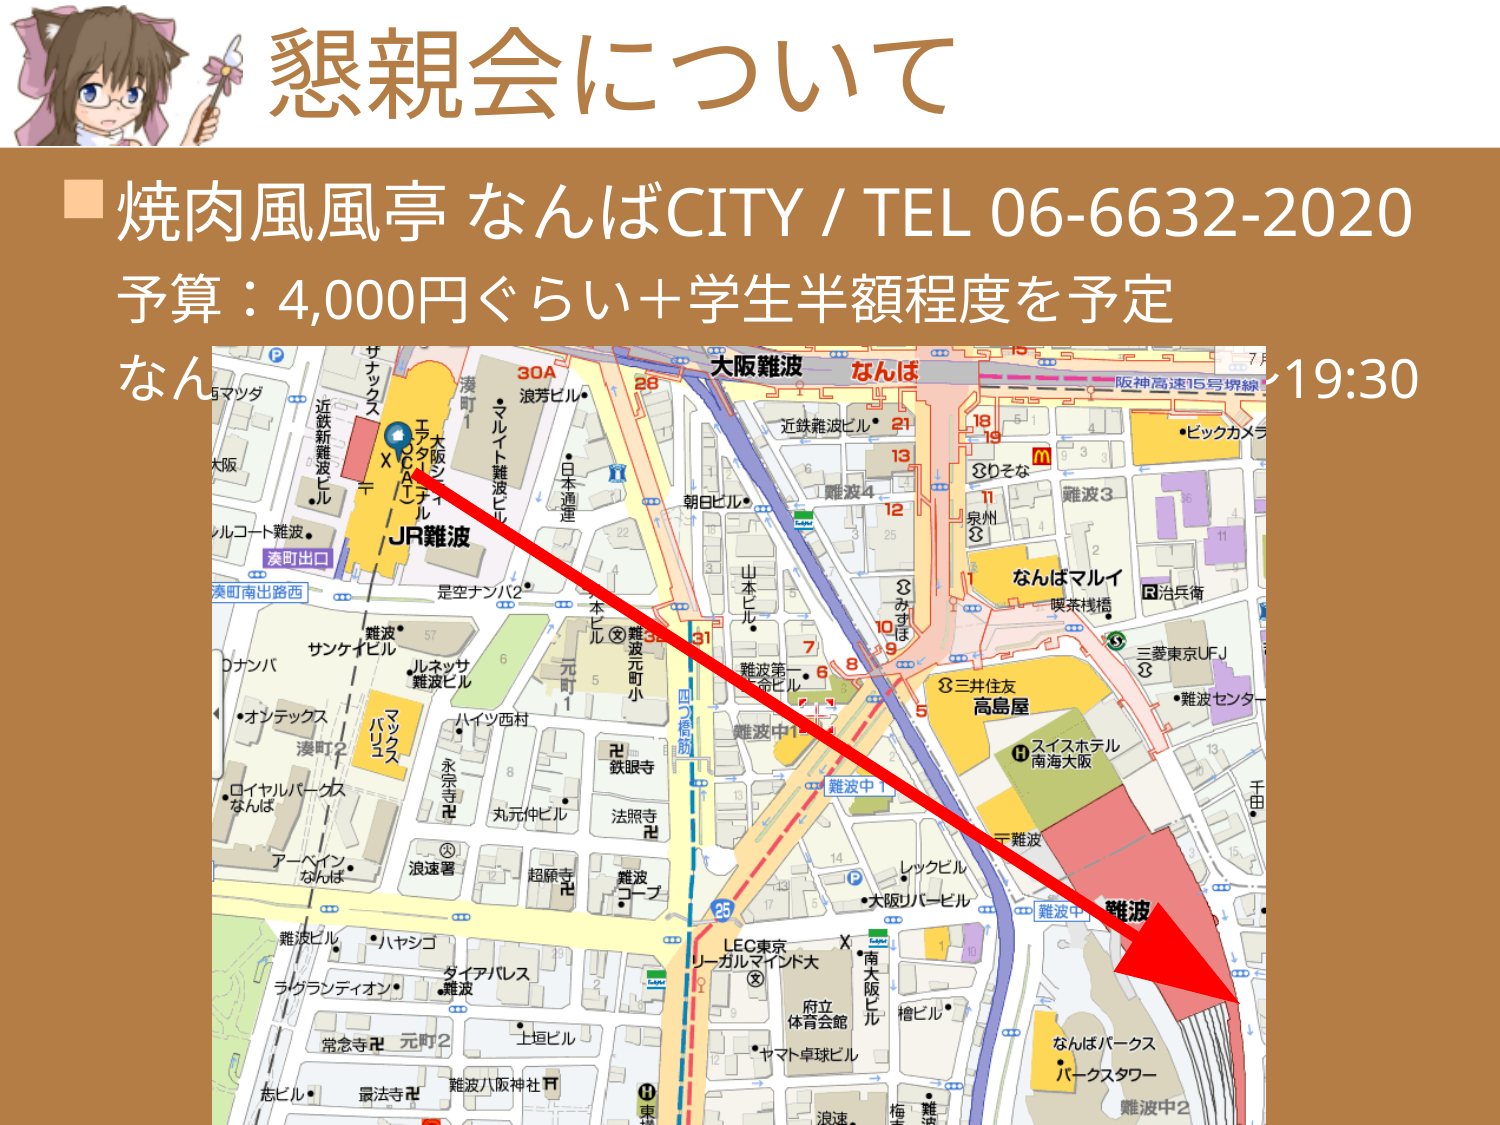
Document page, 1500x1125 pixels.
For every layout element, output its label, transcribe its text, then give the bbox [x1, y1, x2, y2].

picture [212, 346, 1266, 1125]
list 焼肉風風亭 なんばCITY / TEL 06-6632-2020 予算：4,000円ぐらい＋学生半額程度を予定 なんばCITY南館(南海高架下) 予約時間＝17:30～19:30 [59, 159, 1447, 337]
title 懇親会について [265, 0, 1500, 172]
picture [8, 5, 243, 146]
